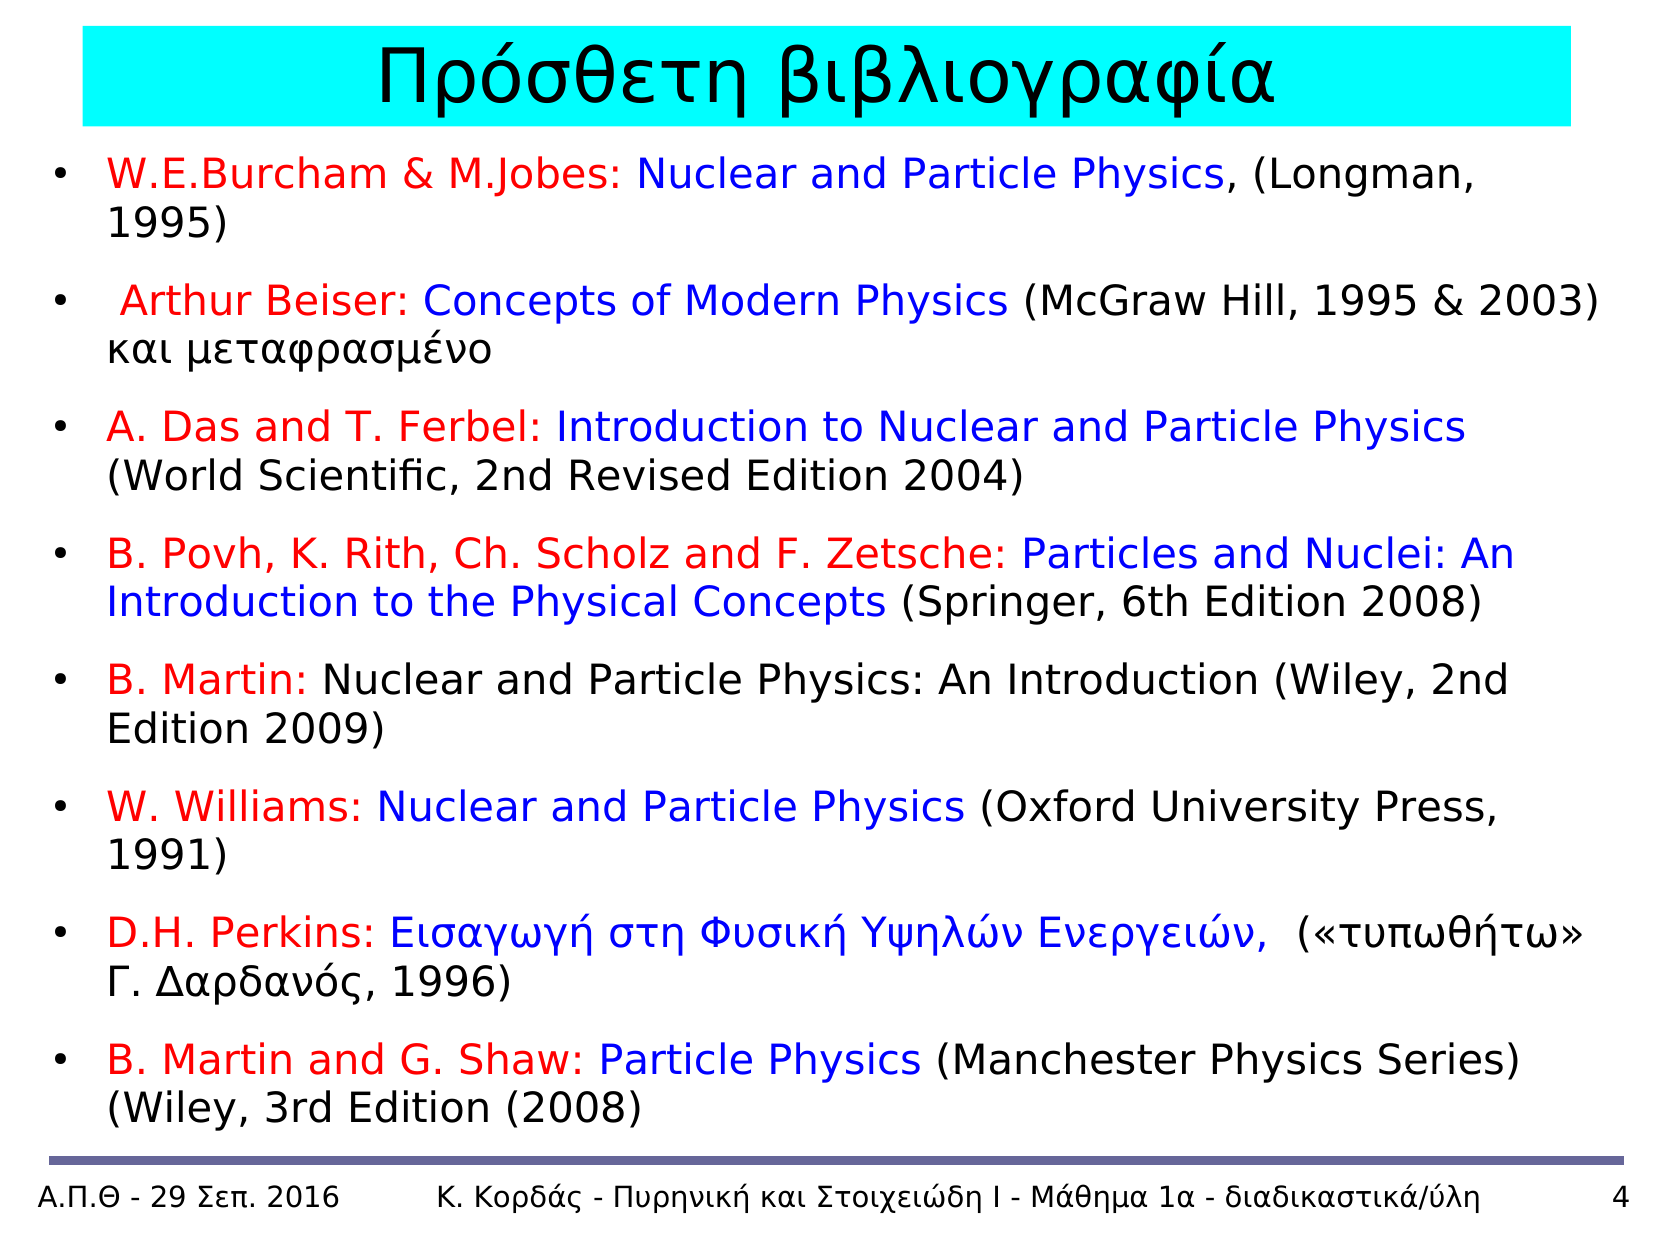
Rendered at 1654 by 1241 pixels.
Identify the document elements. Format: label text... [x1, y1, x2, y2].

list W.E.Burcham & M.Jobes: Nuclear and Particle Physics, (Longman, 1995) Arthur Beiser: Concepts of Modern Physics (McGraw Hill, 1995 & 2003) και μεταφρασμένο A. Das and T. Ferbel: Introduction to Nuclear and Particle Physics (World Scientific, 2nd Revised Edition 2004) B. Povh, K. Rith, Ch. Scholz and F. Zetsche: Particles and Nuclei: An Introduction to the Physical Concepts (Springer, 6th Edition 2008) B. Martin: Nuclear and Particle Physics: An Introduction (Wiley, 2nd Edition 2009) W. Williams: Nuclear and Particle Physics (Oxford University Press, 1991) D.H. Perkins: Εισαγωγή στη Φυσική Υψηλών Ενεργειών, («τυπωθήτω» Γ. ∆αρδανός, 1996) B. Martin and G. Shaw: Particle Physics (Manchester Physics Series) (Wiley, 3rd Edition (2008) [35, 150, 1607, 1112]
title Πρόσθετη βιβλιογραφία [82, 32, 1571, 120]
